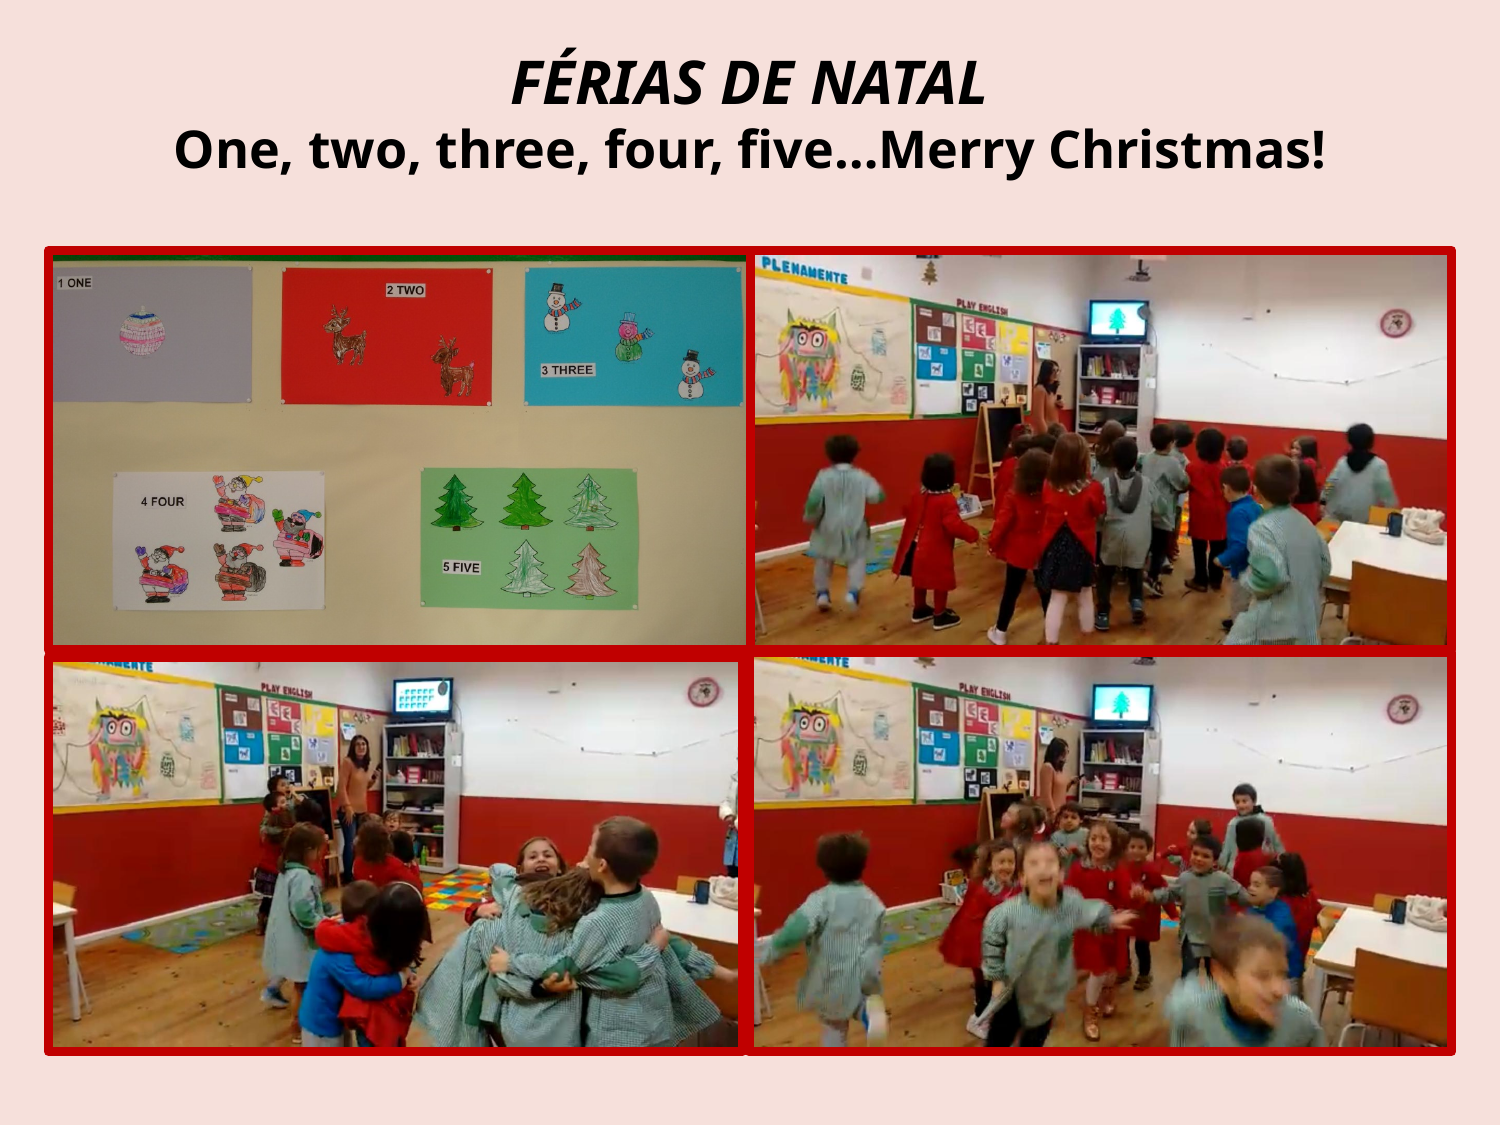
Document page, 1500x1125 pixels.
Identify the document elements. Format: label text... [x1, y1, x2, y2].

picture [53, 661, 739, 1047]
picture [53, 255, 747, 646]
text_box FÉRIAS DE NATAL One, two, three, four, five…Merry Christmas! [88, 42, 1412, 244]
picture [755, 255, 1447, 646]
picture [753, 656, 1447, 1047]
